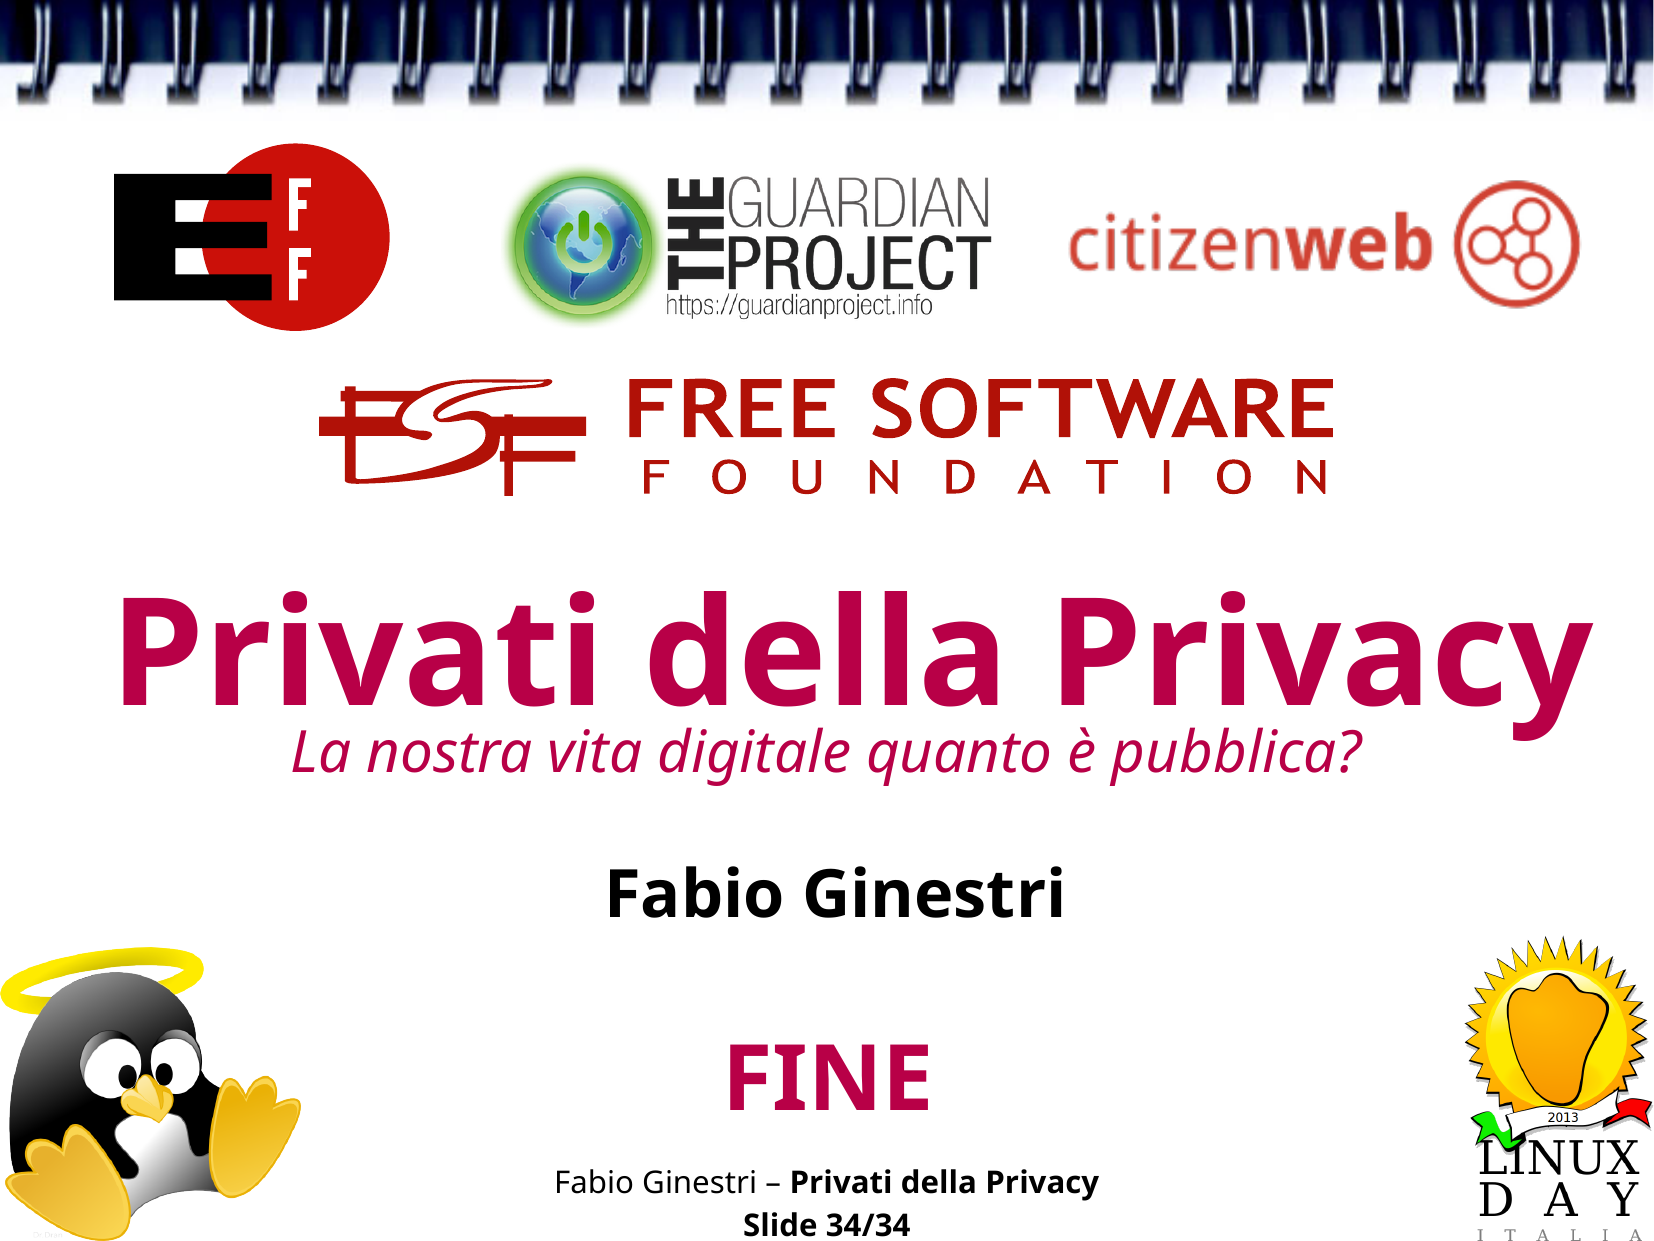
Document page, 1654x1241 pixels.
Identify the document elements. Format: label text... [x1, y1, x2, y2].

picture [1464, 935, 1654, 1241]
picture [318, 377, 1334, 497]
text_box Fabio Ginestri [589, 838, 1071, 932]
text_box La nostra vita digitale quanto è pubblica? [275, 702, 1378, 786]
picture [0, 0, 1654, 121]
text_box FINE [707, 1005, 947, 1127]
text_box Fabio Ginestri – Privati della Privacy Slide <numero>/34 [550, 1152, 1104, 1241]
picture [106, 135, 398, 339]
picture [496, 159, 1010, 331]
picture [0, 947, 301, 1241]
text_box Privati della Privacy [95, 537, 1558, 727]
picture [1063, 177, 1584, 313]
